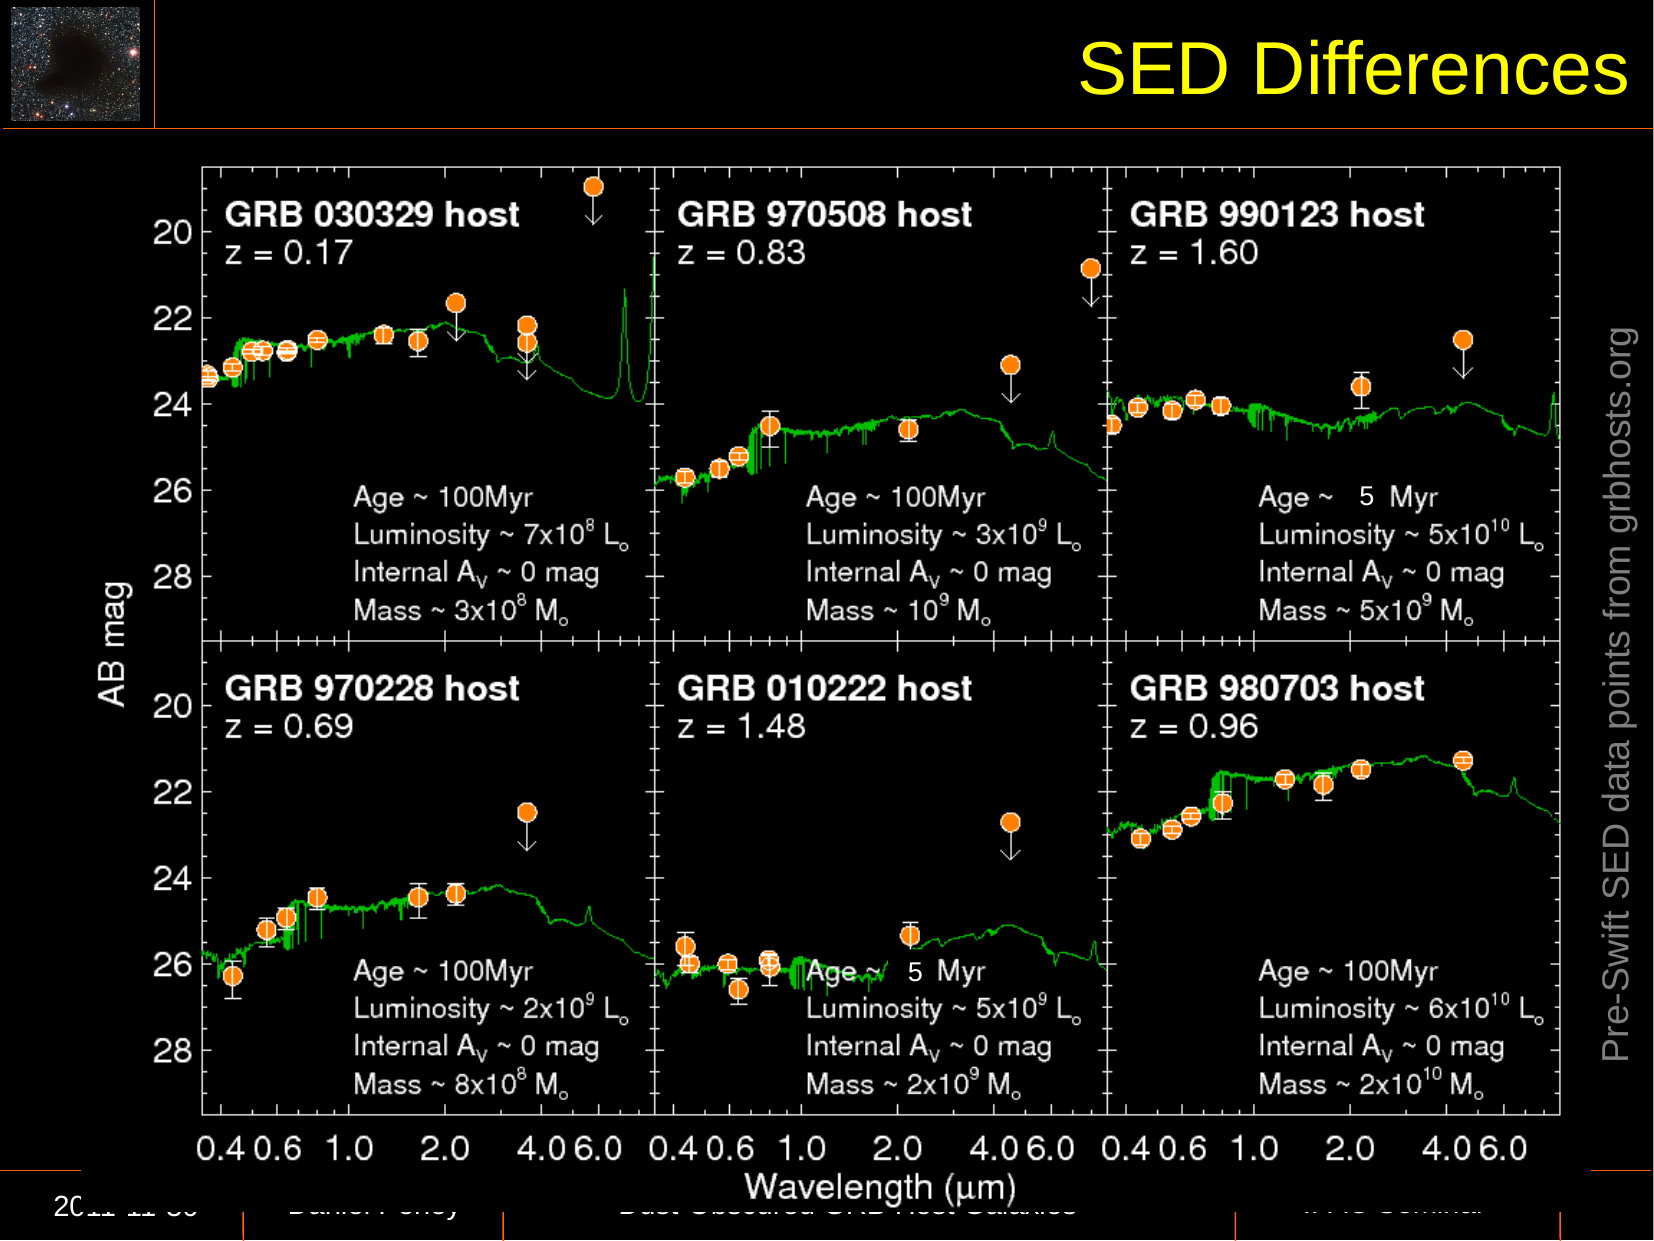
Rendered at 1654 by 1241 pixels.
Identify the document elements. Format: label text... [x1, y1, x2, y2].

picture [11, 7, 140, 121]
text_box Pre-Swift SED data points from grbhosts.org [1586, 140, 1646, 1078]
text_box 5 [888, 949, 938, 993]
title SED Differences [225, 17, 1631, 119]
text_box 5 [1339, 473, 1389, 518]
picture [81, 135, 1591, 1213]
